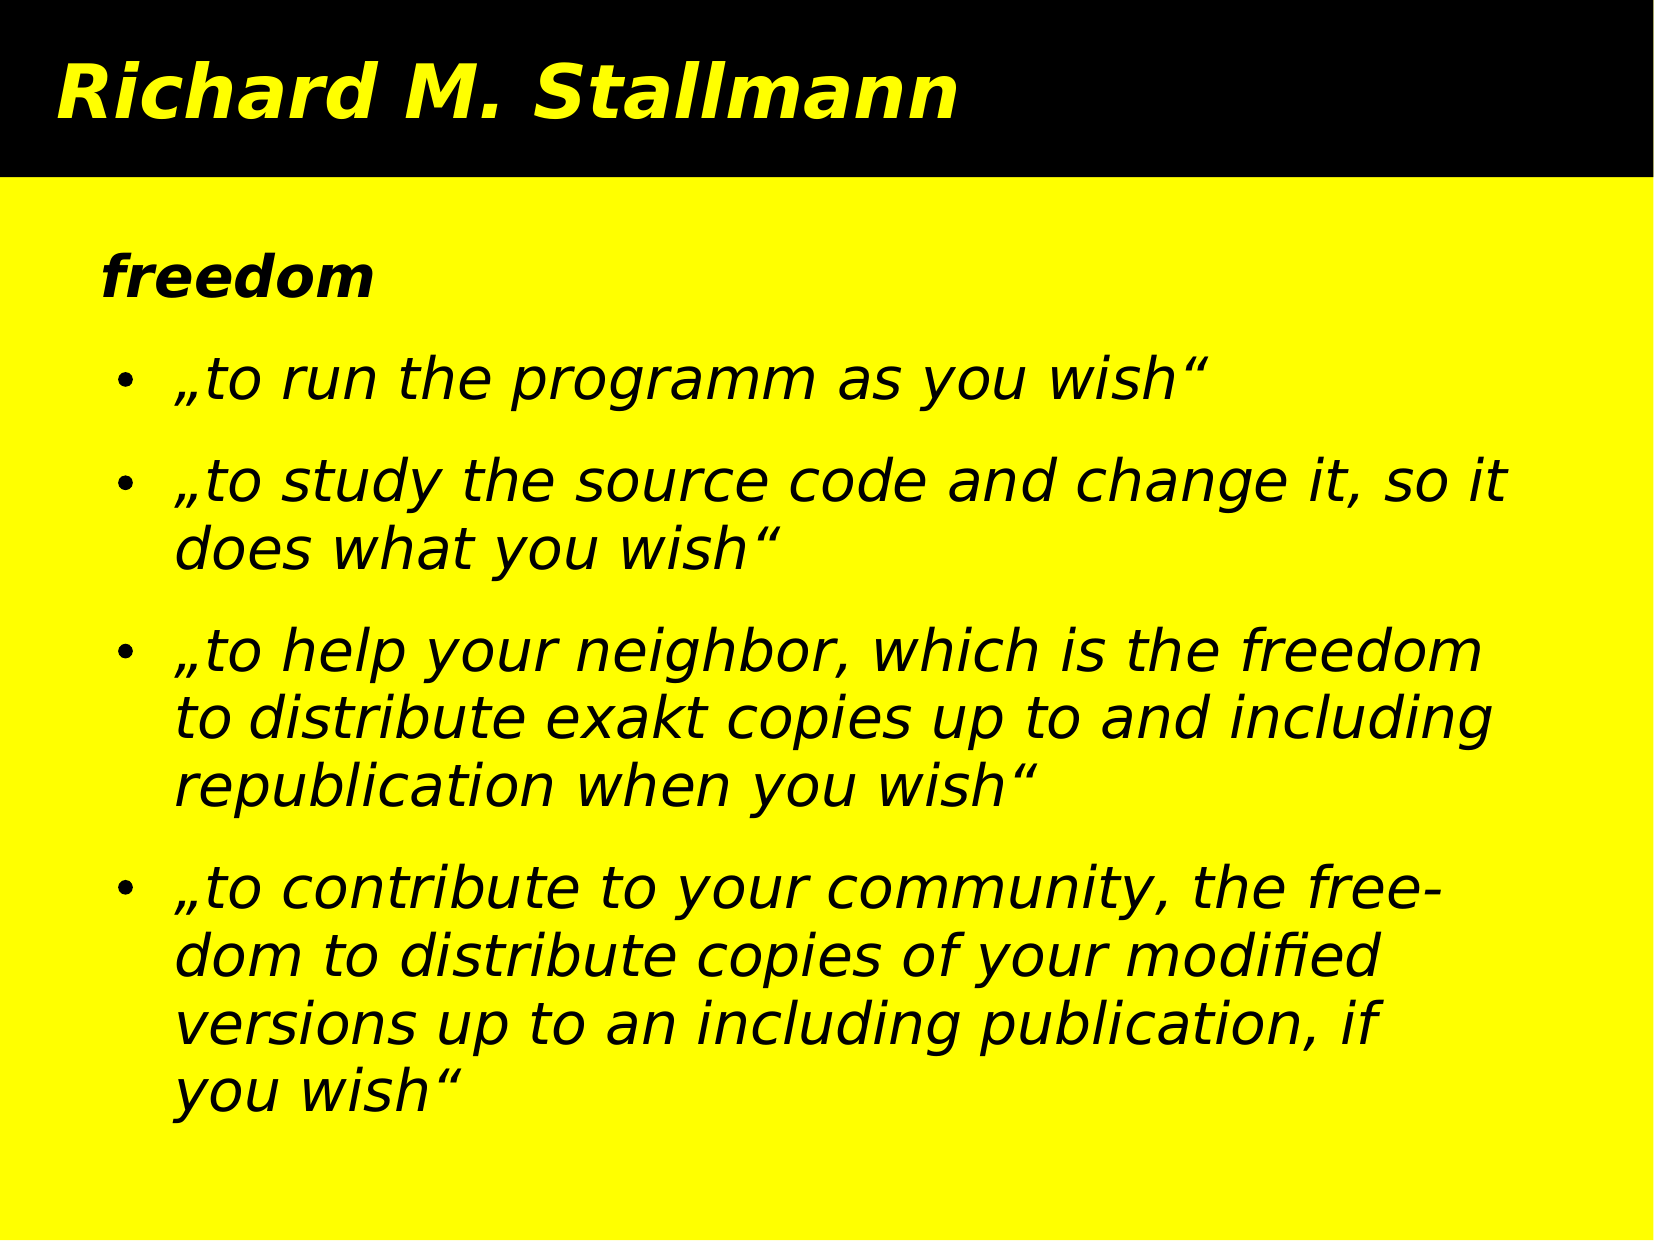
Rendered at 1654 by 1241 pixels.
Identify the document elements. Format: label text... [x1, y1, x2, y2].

text_box freedom „to run the programm as you wish“ „to study the source code and change it, so it does what you wish“ „to help your neighbor, which is the freedom to distribute exakt copies up to and including republication when you wish“ „to contribute to your community, the free- dom to distribute copies of your modified versions up to an including publication, if you wish“ [85, 236, 1544, 1134]
text_box Richard M. Stallmann [41, 41, 959, 144]
text_box [0, 0, 1654, 1241]
